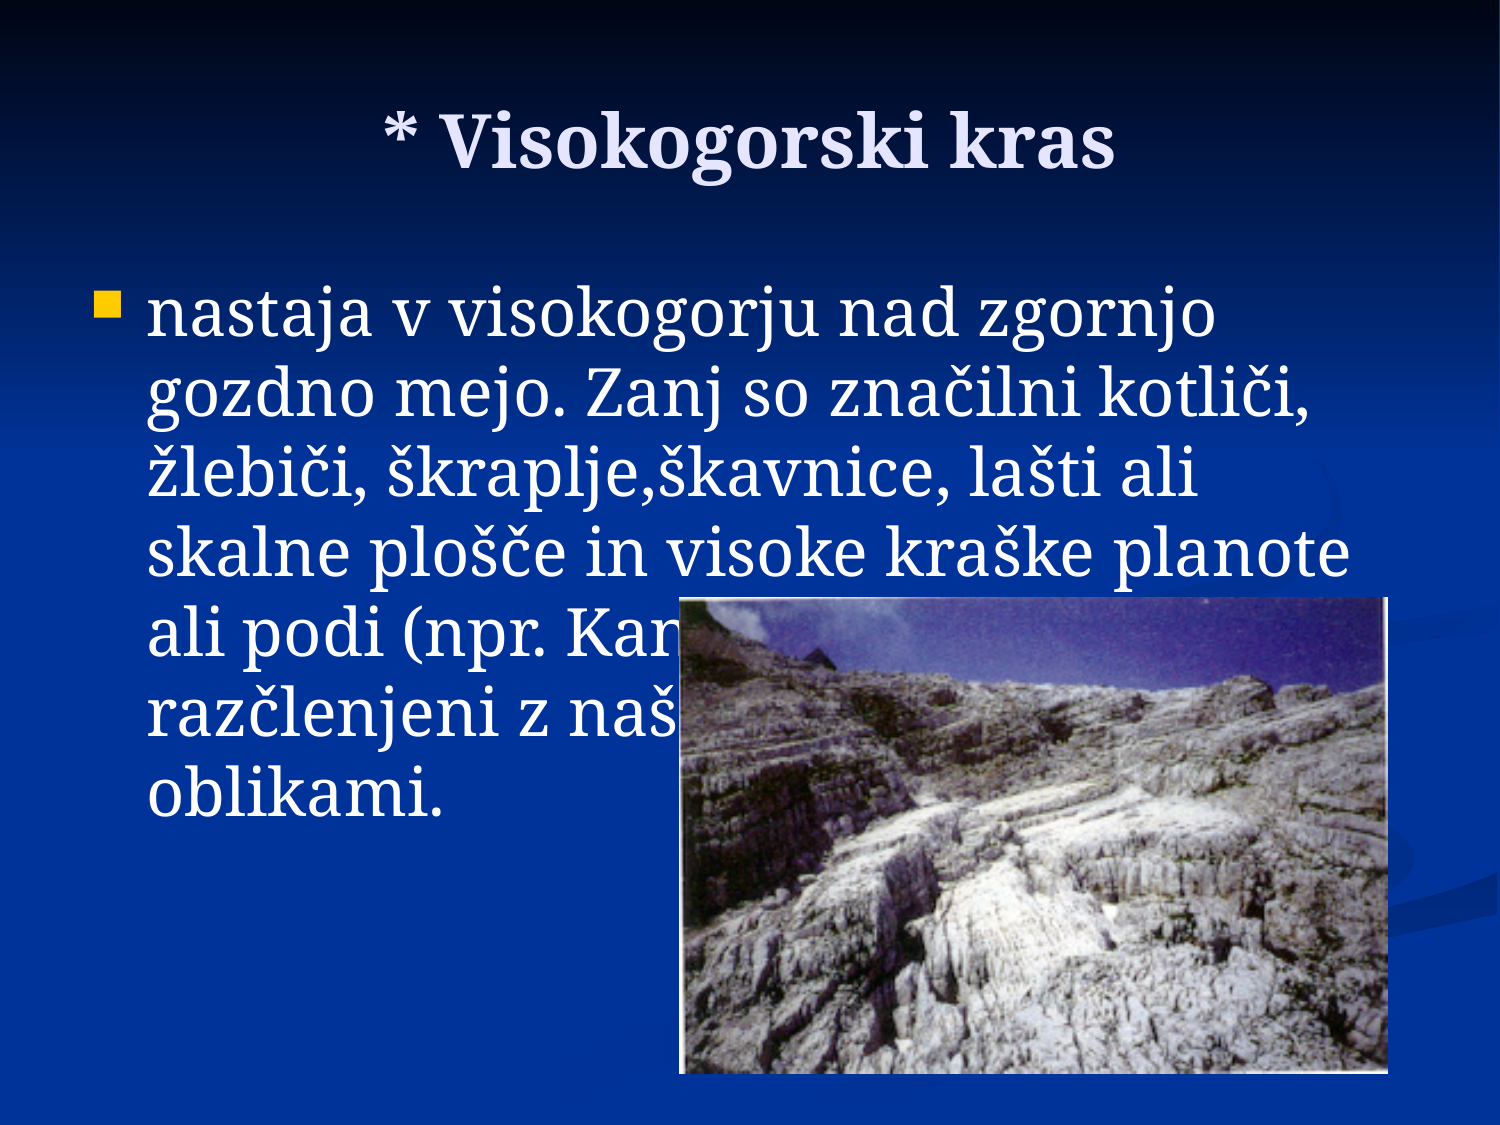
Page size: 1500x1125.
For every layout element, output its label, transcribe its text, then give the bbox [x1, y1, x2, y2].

list nastaja v visokogorju nad zgornjo gozdno mejo. Zanj so značilni kotliči, žlebiči, škraplje,škavnice, lašti ali skalne plošče in visoke kraške planote ali podi (npr. Kaninski), ki so razčlenjeni z naštetimi kraškimi oblikami. [75, 262, 1425, 1005]
picture [679, 597, 1388, 1074]
title * Visokogorski kras [75, 45, 1425, 233]
